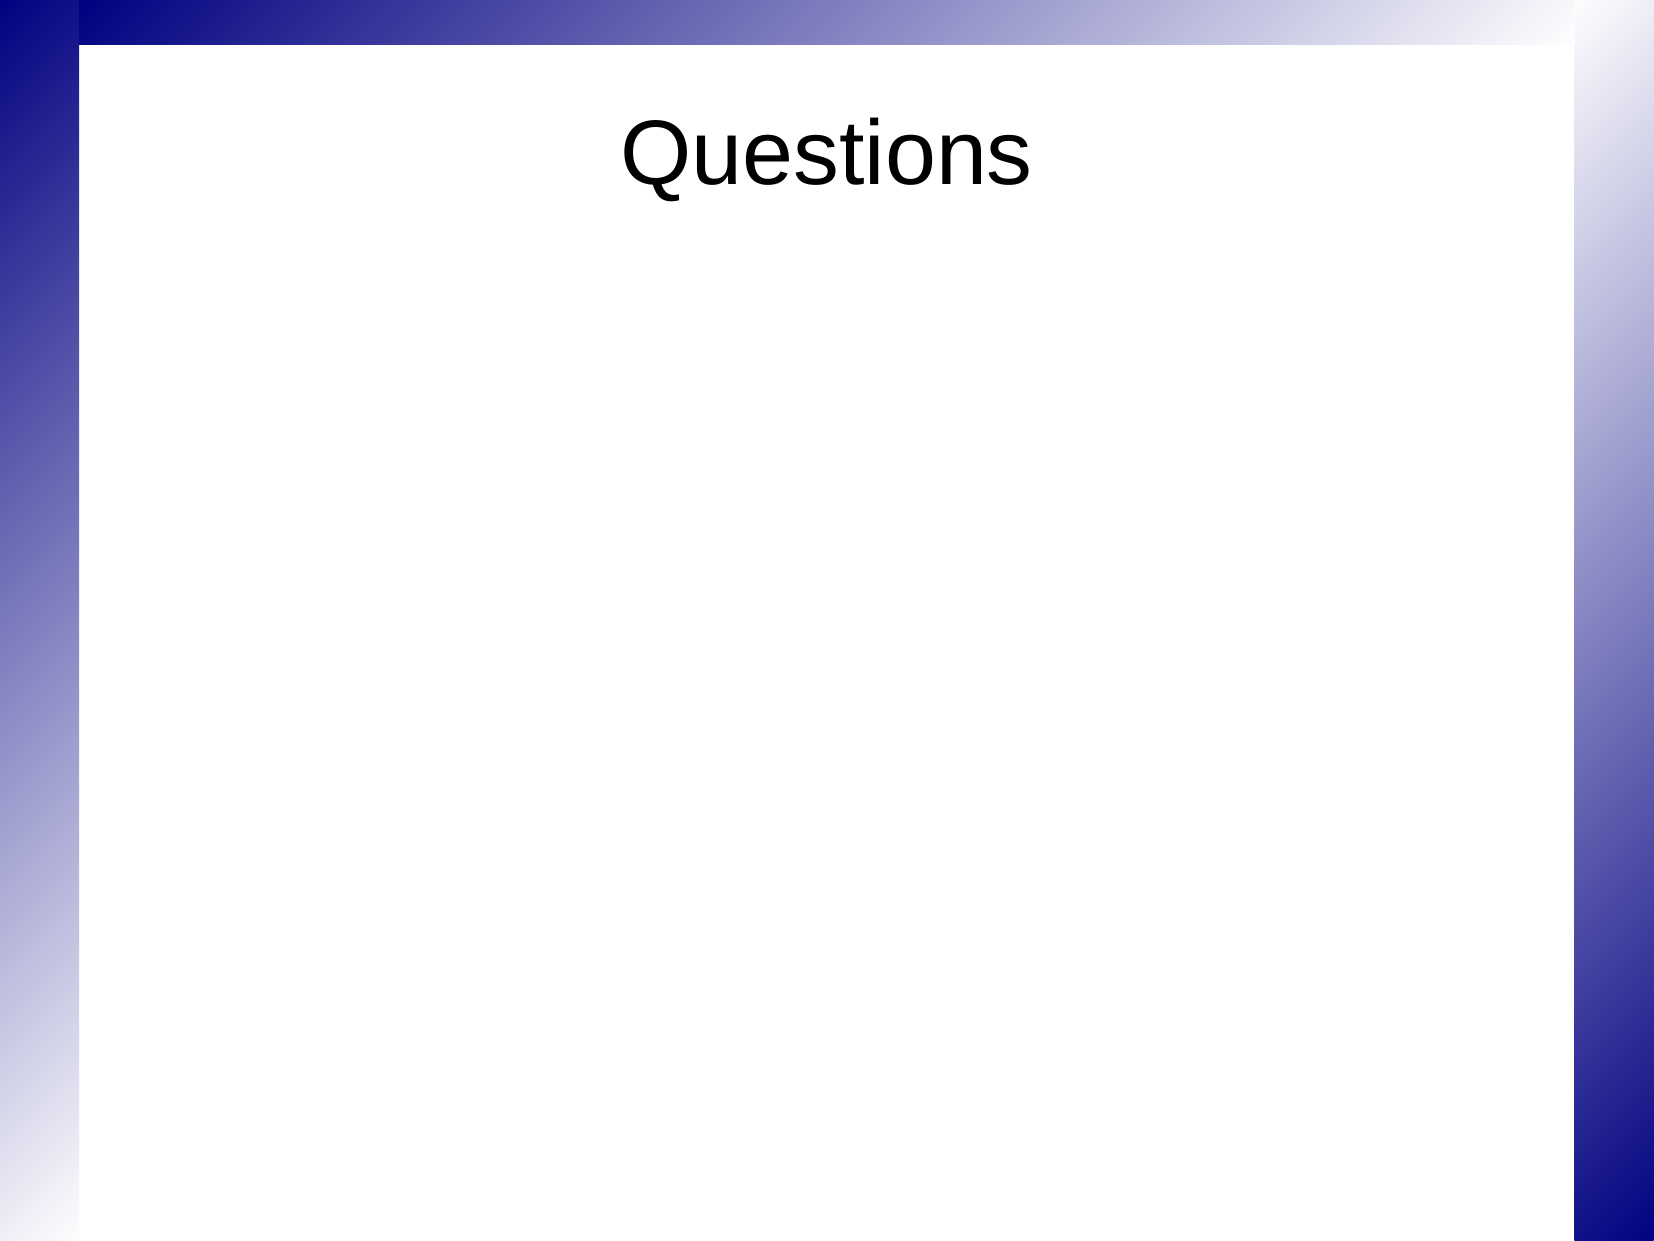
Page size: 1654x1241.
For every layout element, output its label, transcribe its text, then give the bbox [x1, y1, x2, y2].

title Questions [82, 56, 1571, 250]
